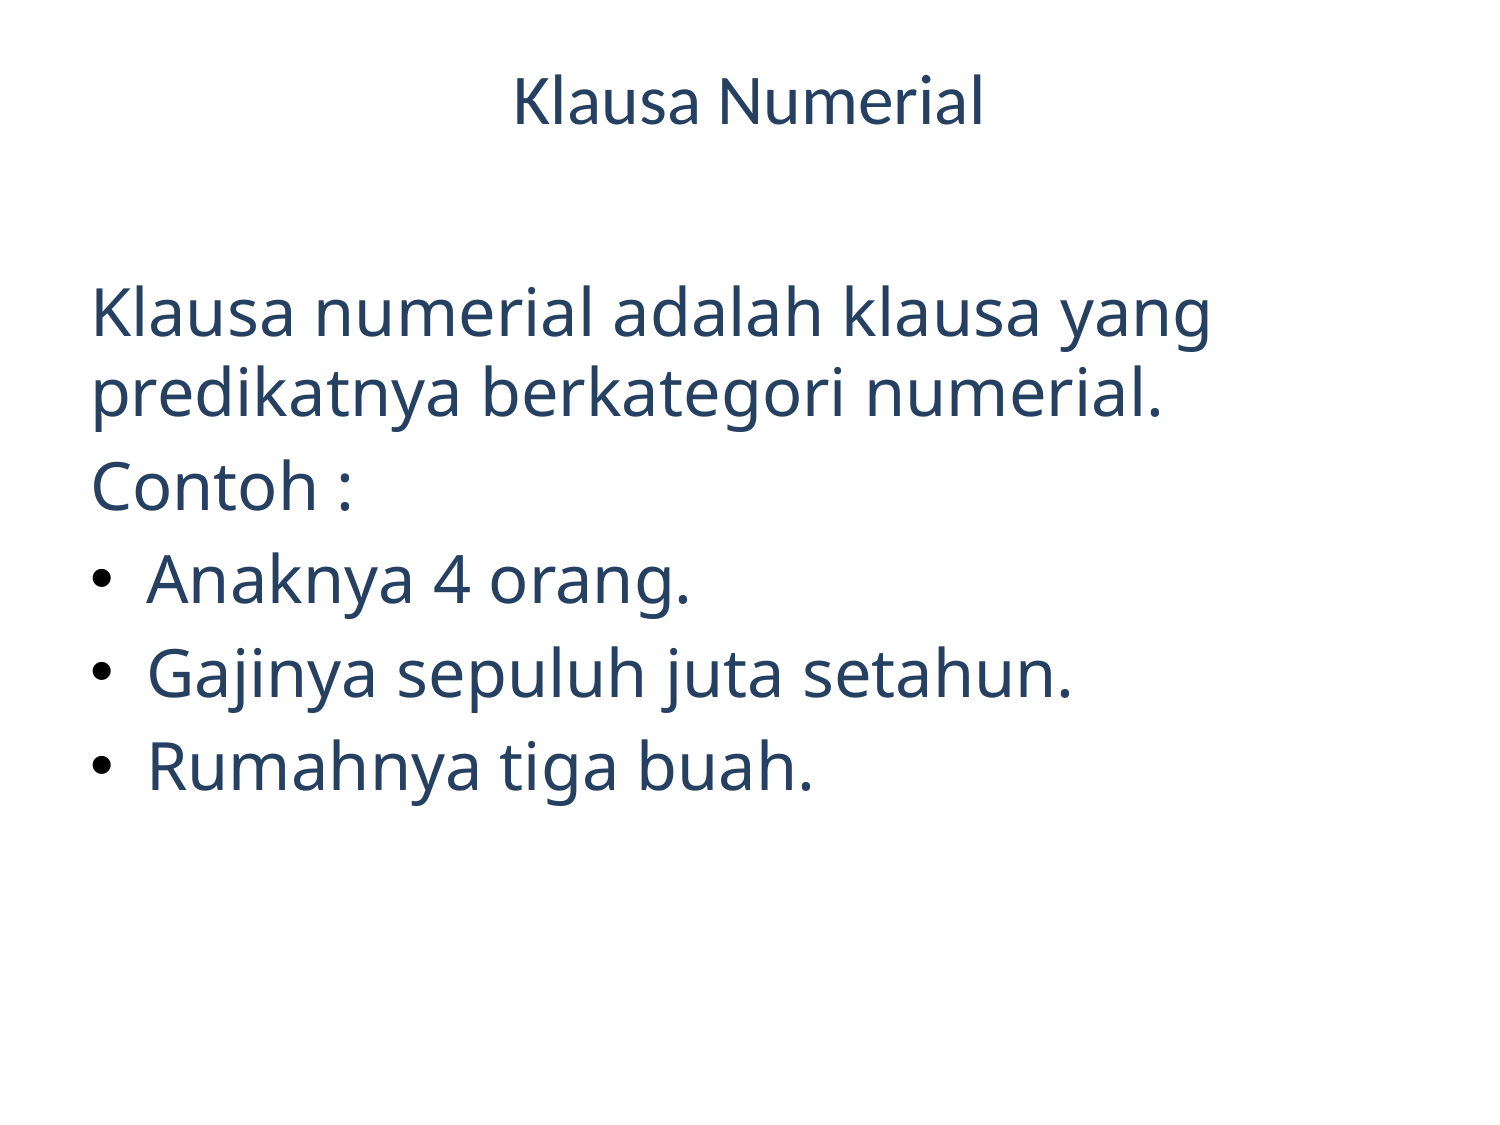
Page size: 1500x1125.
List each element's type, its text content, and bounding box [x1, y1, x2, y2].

list Klausa numerial adalah klausa yang predikatnya berkategori numerial. Contoh : Anaknya 4 orang. Gajinya sepuluh juta setahun. Rumahnya tiga buah. [75, 262, 1425, 1005]
title Klausa Numerial [75, 45, 1425, 233]
